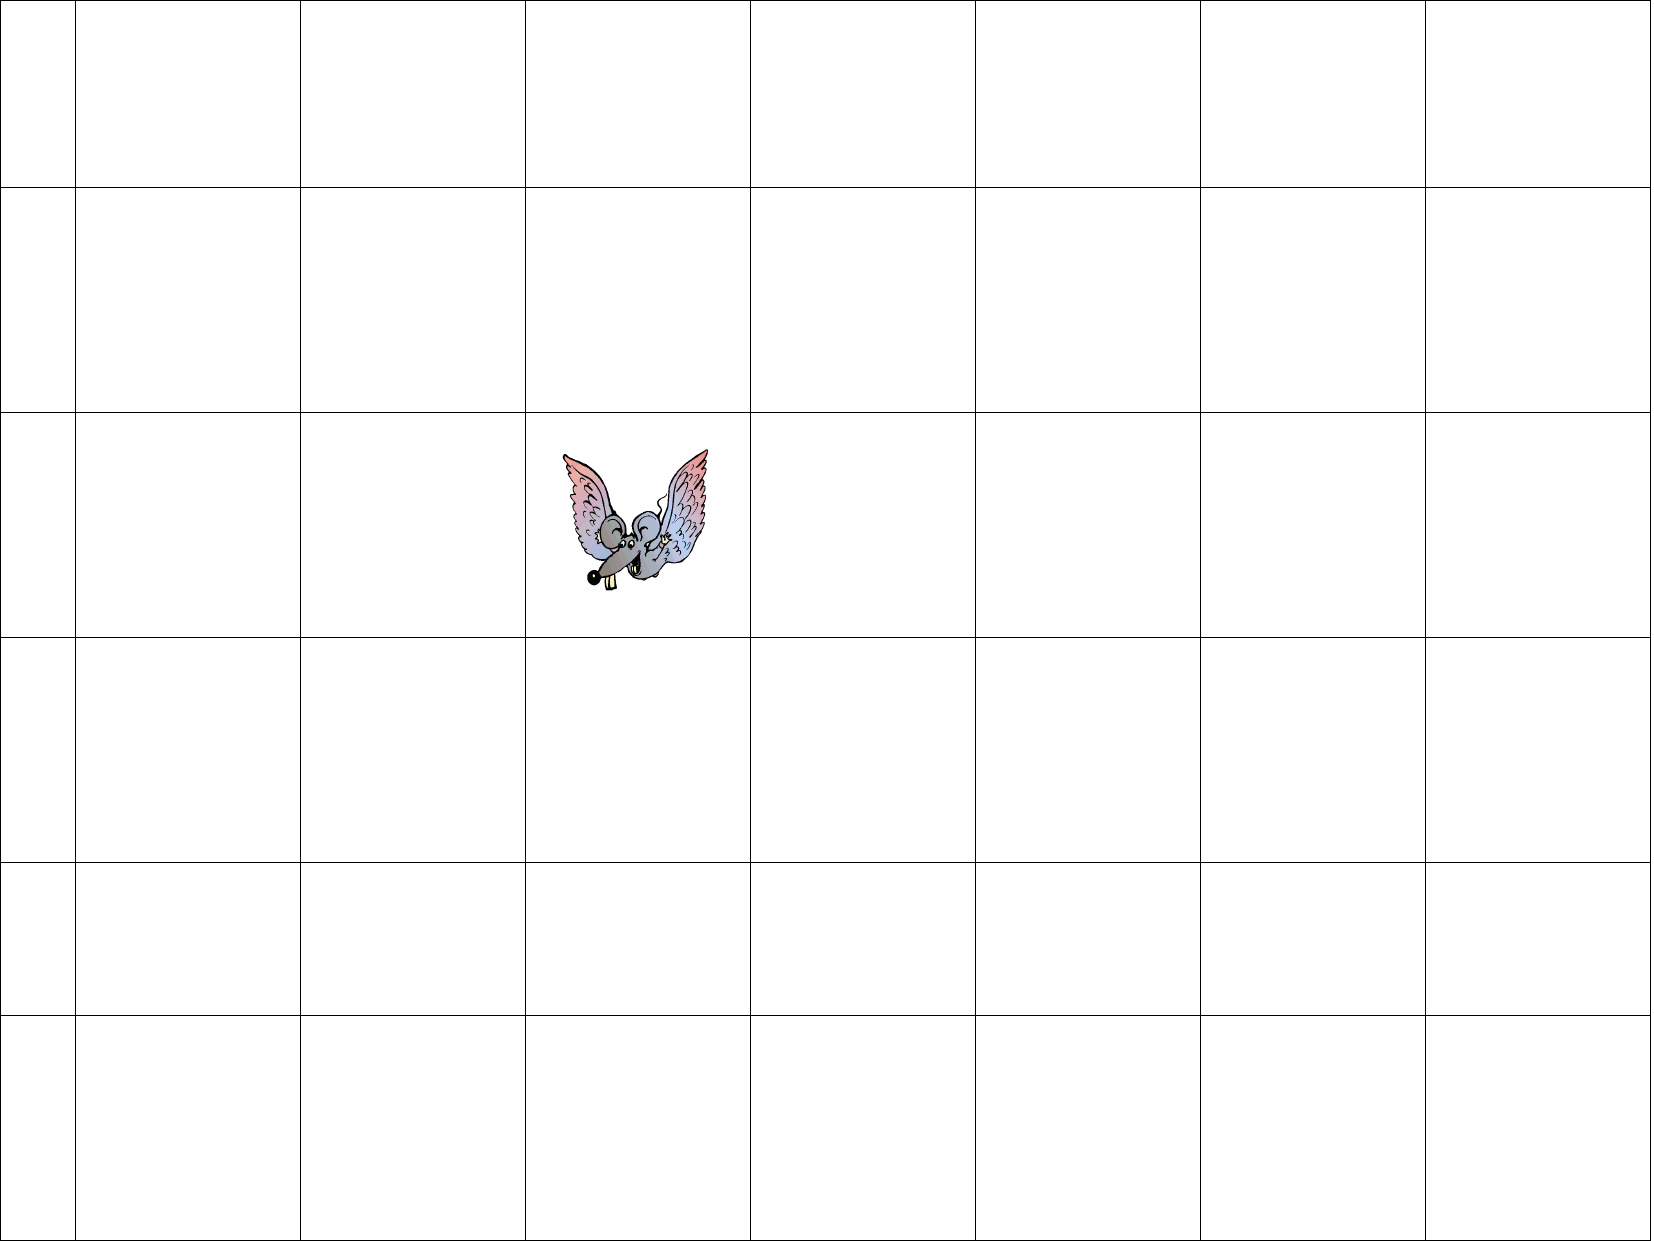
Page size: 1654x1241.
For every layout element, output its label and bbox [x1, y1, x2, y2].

text_box [0, 0, 1651, 1241]
picture [562, 449, 708, 601]
